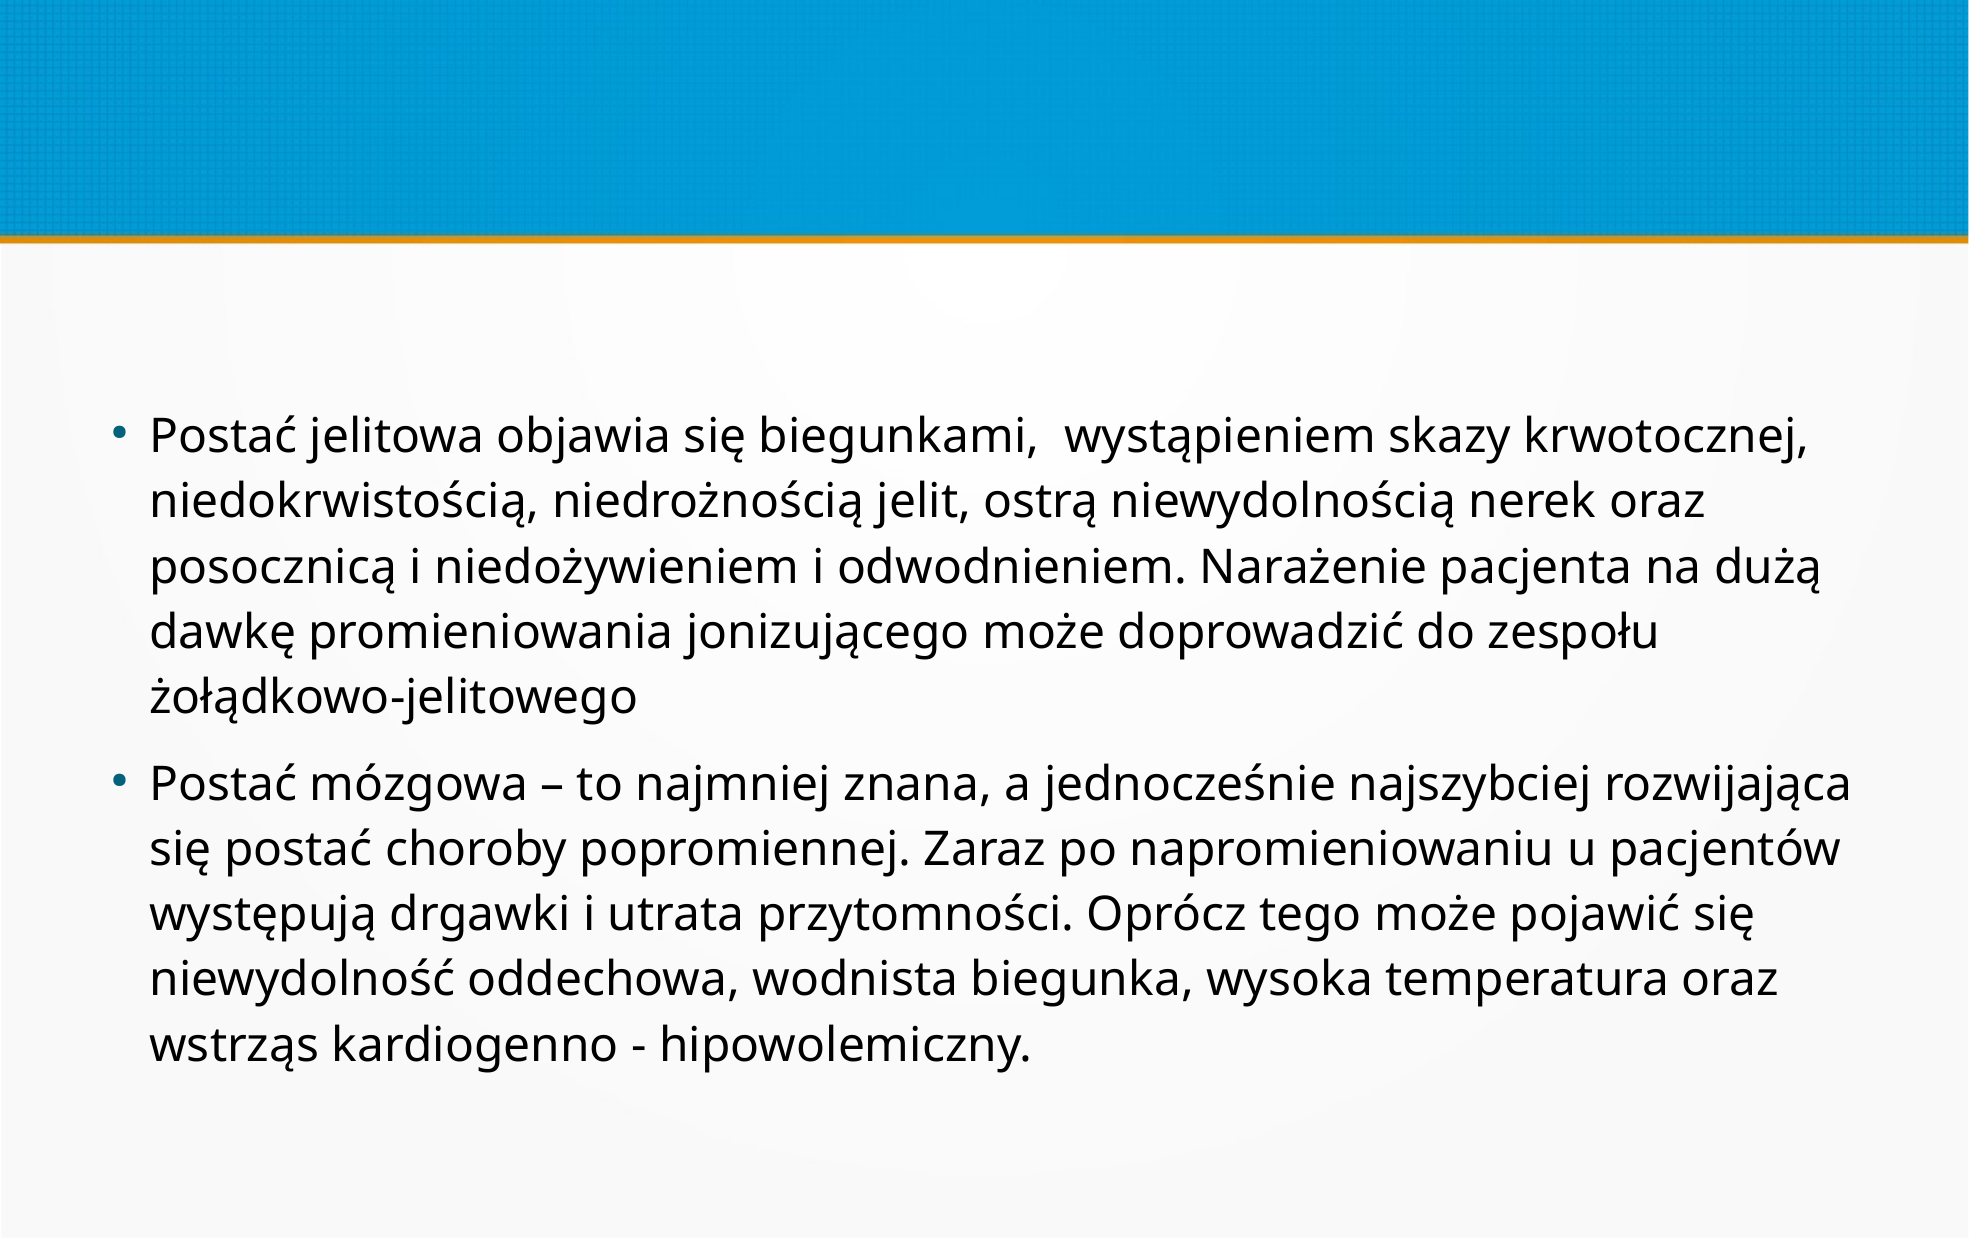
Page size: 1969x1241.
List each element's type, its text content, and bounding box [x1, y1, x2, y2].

list Postać jelitowa objawia się biegunkami, wystąpieniem skazy krwotocznej, niedokrwistością, niedrożnością jelit, ostrą niewydolnością nerek oraz posocznicą i niedożywieniem i odwodnieniem. Narażenie pacjenta na dużą dawkę promieniowania jonizującego może doprowadzić do zespołu żołądkowo-jelitowego Postać mózgowa – to najmniej znana, a jednocześnie najszybciej rozwijająca się postać choroby popromiennej. Zaraz po napromieniowaniu u pacjentów występują drgawki i utrata przytomności. Oprócz tego może pojawić się niewydolność oddechowa, wodnista biegunka, wysoka temperatura oraz wstrząs kardiogenno - hipowolemiczny. [98, 315, 1861, 1081]
picture [0, 233, 1969, 1241]
